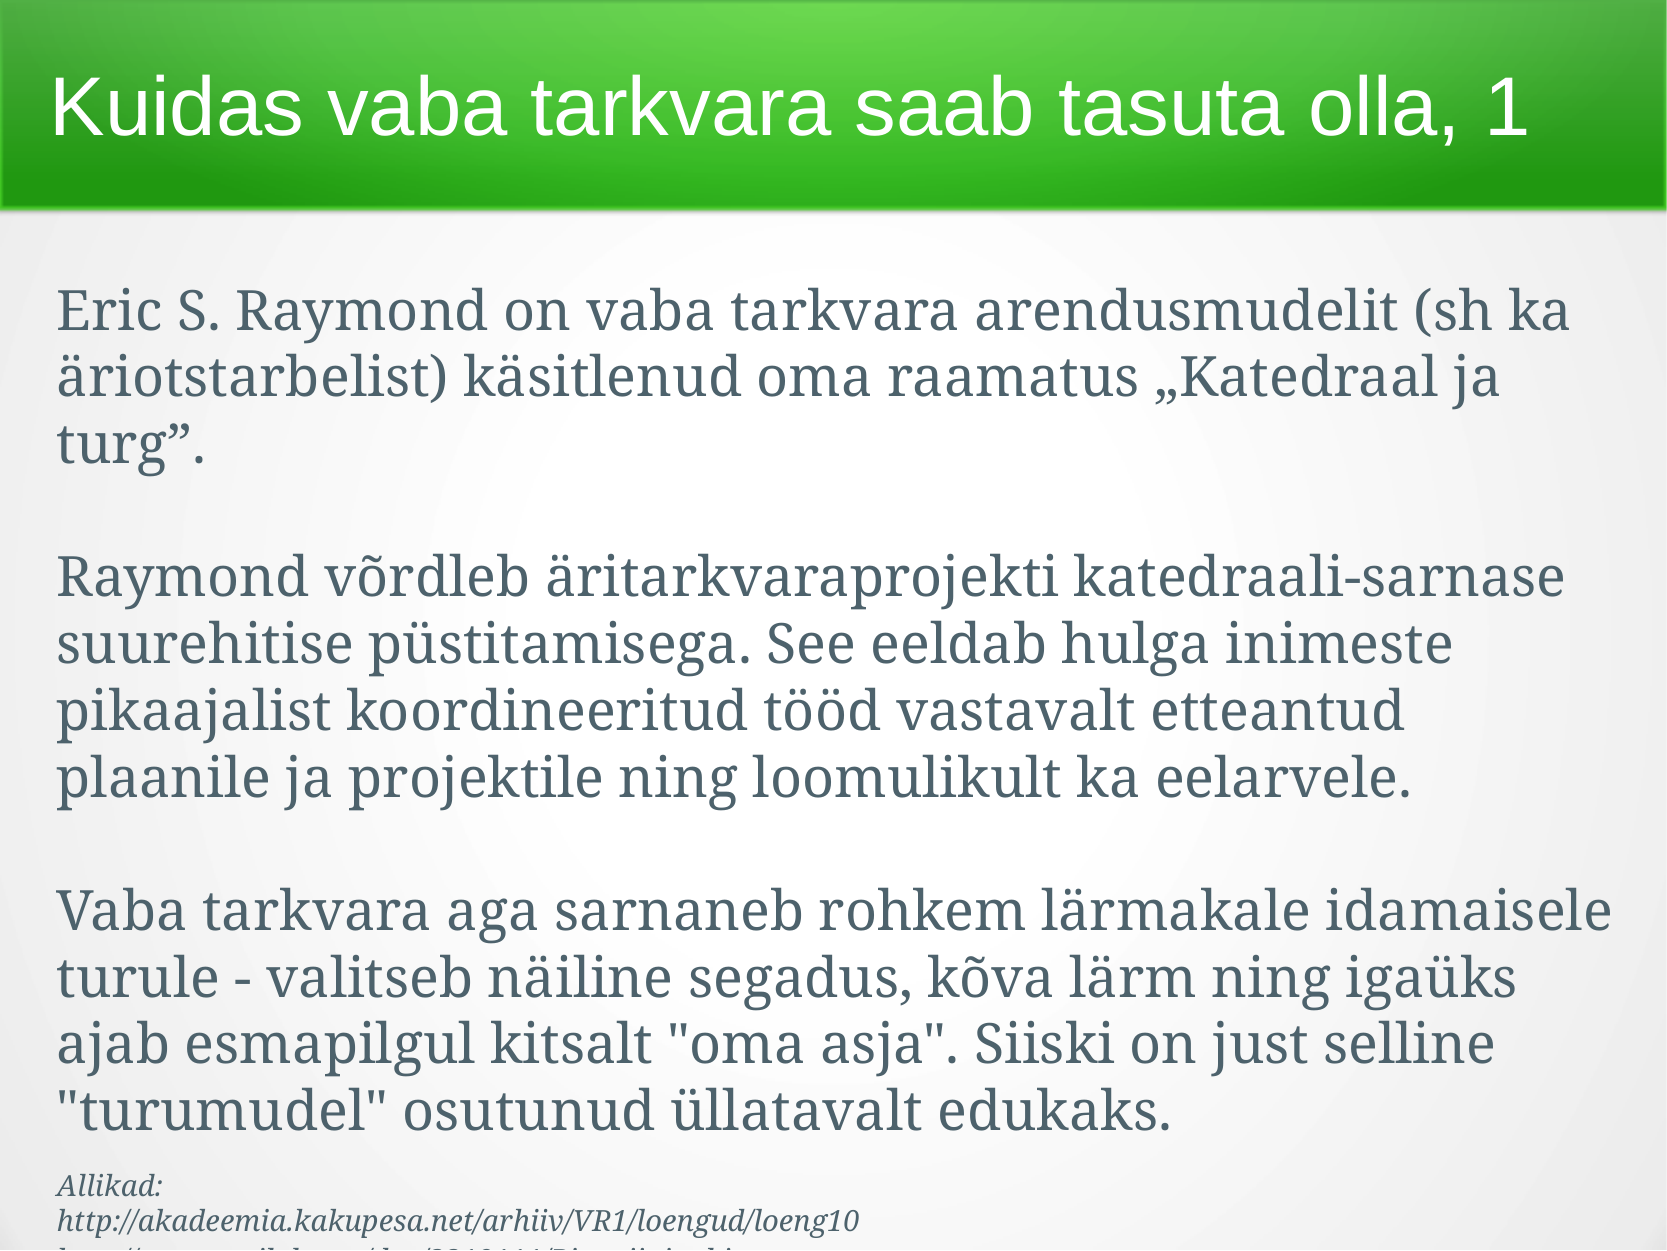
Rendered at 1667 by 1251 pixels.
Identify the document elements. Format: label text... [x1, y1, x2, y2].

title Kuidas vaba tarkvara saab tasuta olla, 1 [49, 59, 1633, 153]
list Eric S. Raymond on vaba tarkvara arendusmudelit (sh ka äriotstarbelist) käsitlenud oma raamatus „Katedraal ja turg”. Raymond võrdleb äritarkvaraprojekti katedraali-sarnase suurehitise püstitamisega. See eeldab hulga inimeste pikaajalist koordineeritud tööd vastavalt etteantud plaanile ja projektile ning loomulikult ka eelarvele. Vaba tarkvara aga sarnaneb rohkem lärmakale idamaisele turule - valitseb näiline segadus, kõva lärm ning igaüks ajab esmapilgul kitsalt "oma asja". Siiski on just selline "turumudel" osutunud üllatavalt edukaks. Allikad: http://akadeemia.kakupesa.net/arhiiv/VR1/loengud/loeng10 http://www.scribd.com/doc/2219111/Pingviiniaabits http://www.catb.org/~esr/writings/cathedral-bazaar/cathedral-bazaar/ - Katedraal ja turg [50, 268, 1631, 1117]
picture [0, 0, 1667, 1250]
